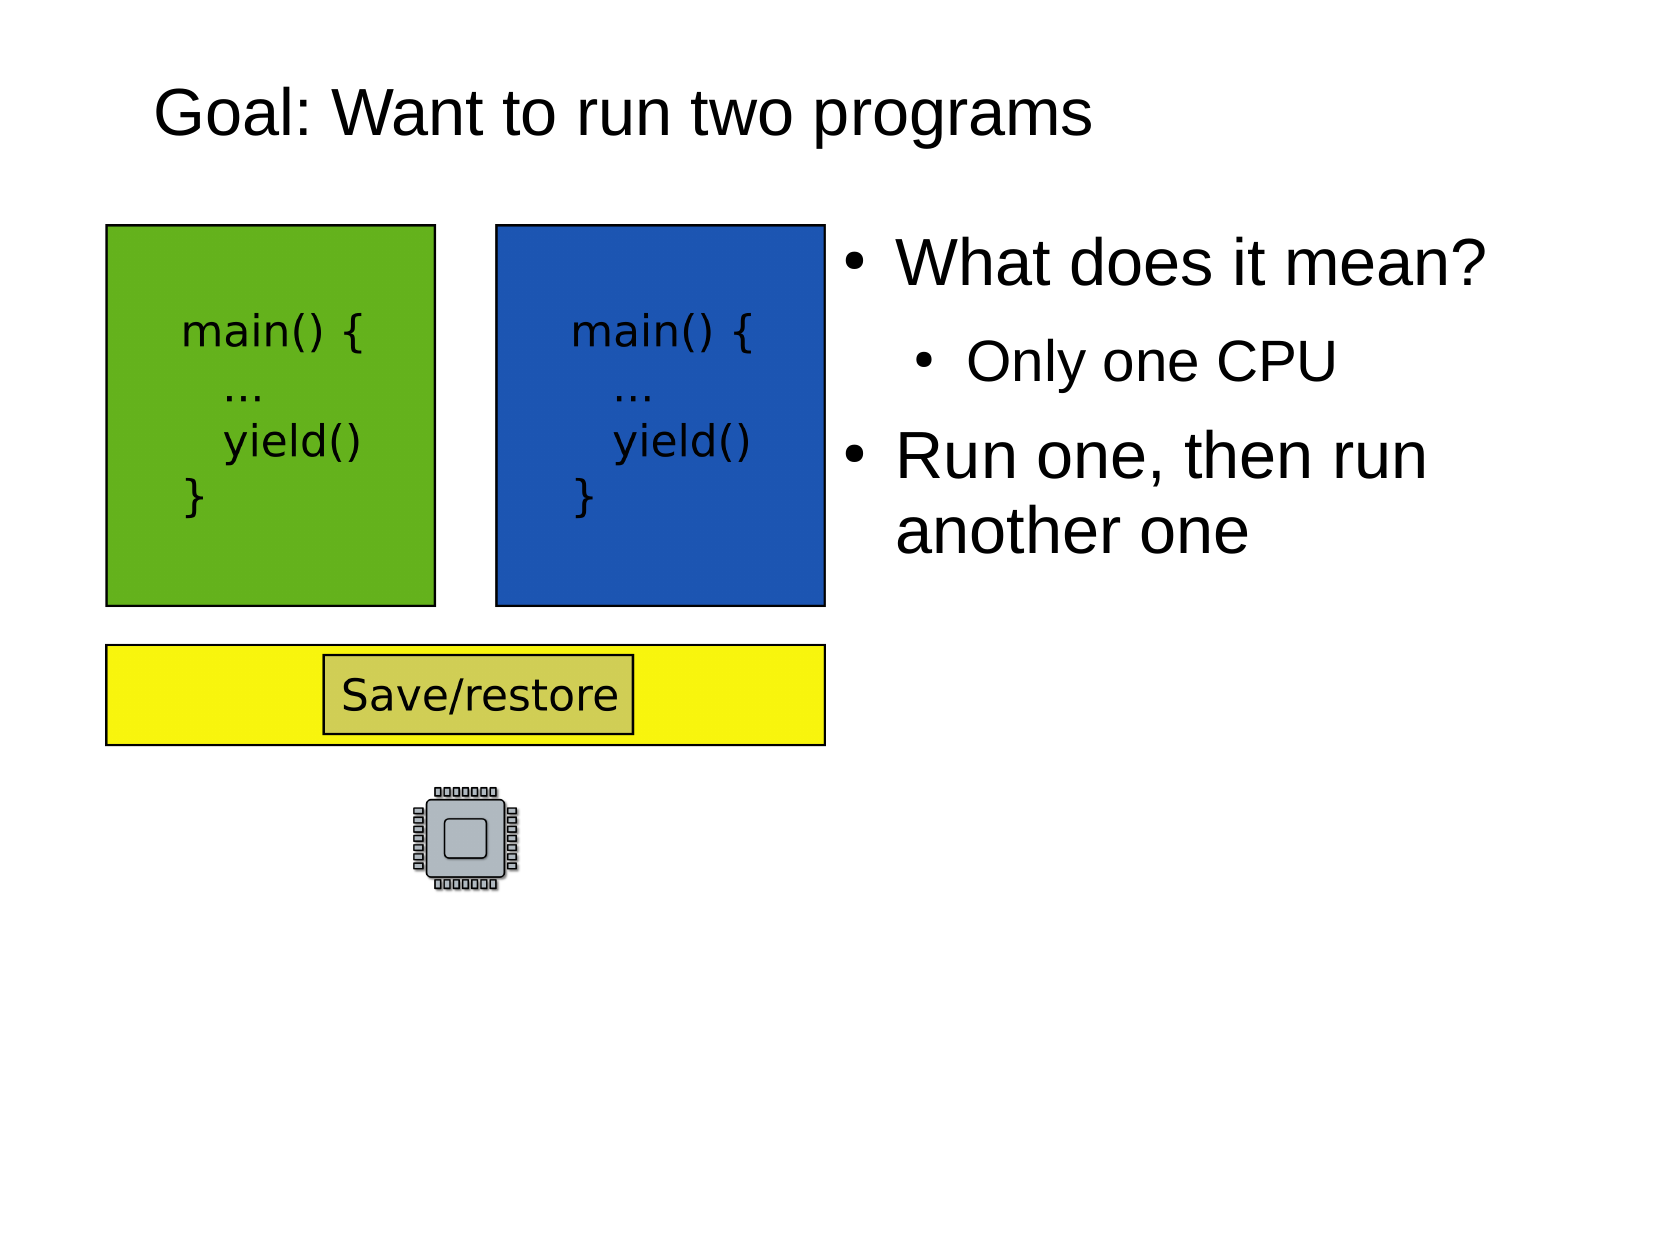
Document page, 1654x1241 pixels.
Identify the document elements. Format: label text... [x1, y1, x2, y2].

list Goal: Want to run two programs [82, 75, 1576, 151]
picture [105, 224, 826, 901]
list What does it mean? Only one CPU Run one, then run another one [825, 225, 1613, 1160]
